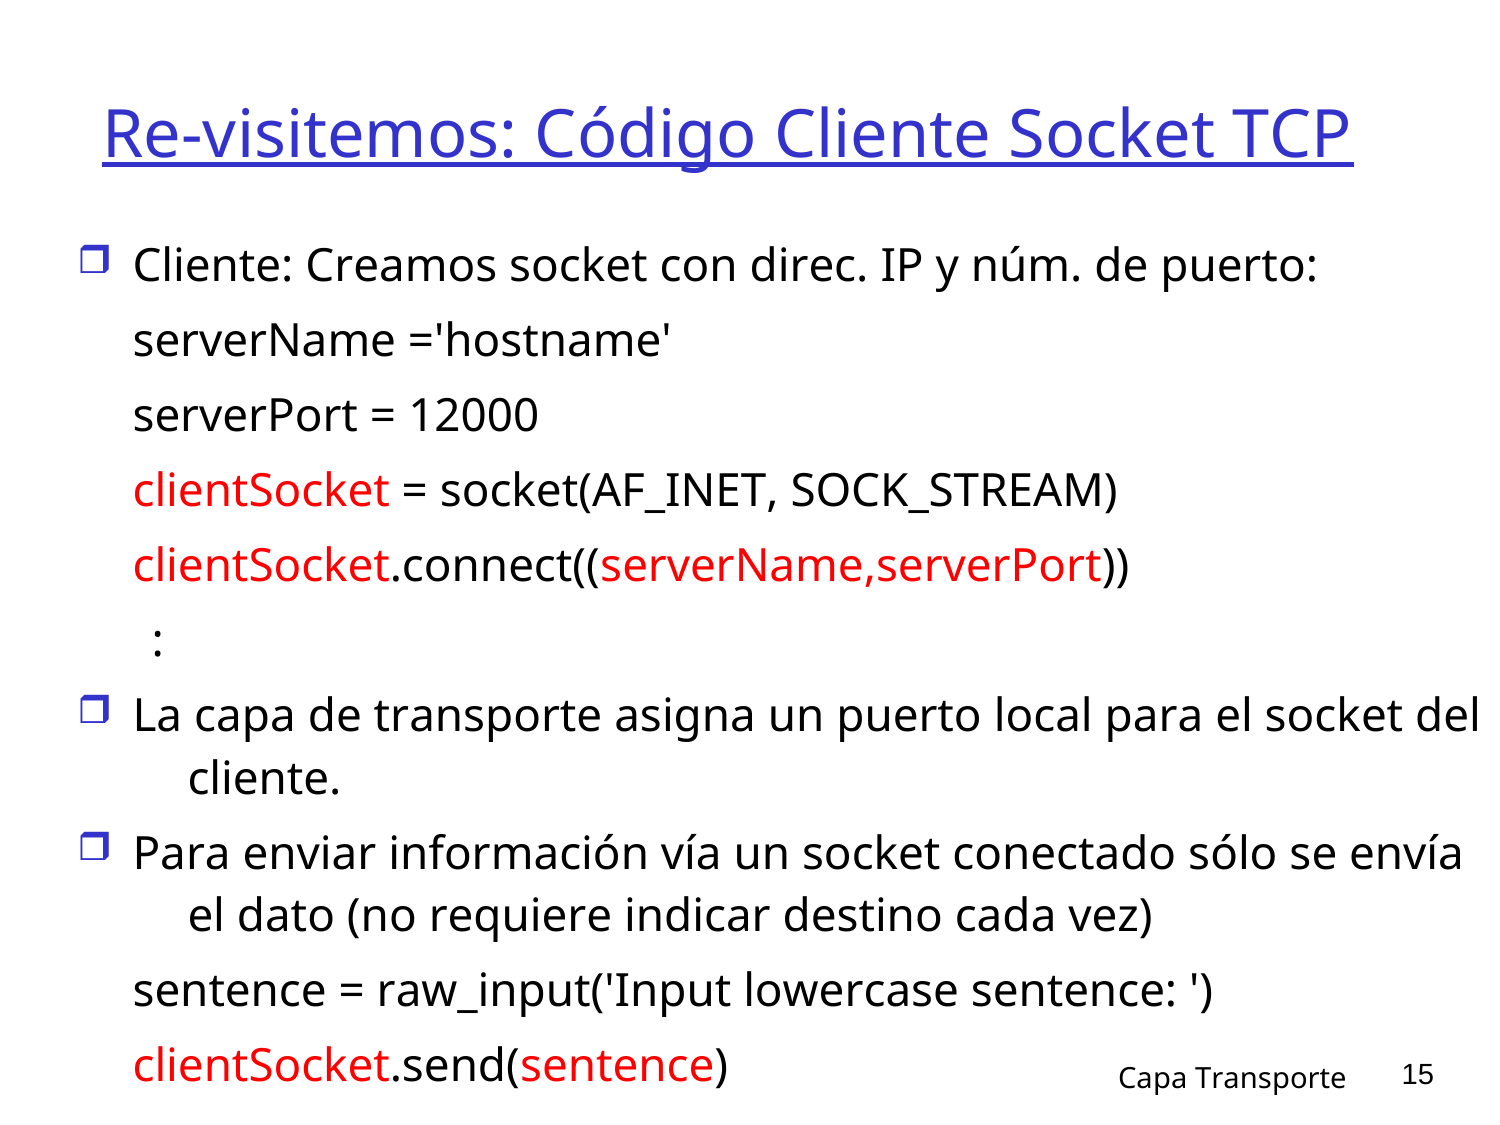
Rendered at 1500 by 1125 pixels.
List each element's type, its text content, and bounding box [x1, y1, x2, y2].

title Re-visitemos: Código Cliente Socket TCP [87, 37, 1438, 224]
list Cliente: Creamos socket con direc. IP y núm. de puerto: serverName ='hostname' serverPort = 12000 clientSocket = socket(AF_INET, SOCK_STREAM) clientSocket.connect((serverName,serverPort)) : La capa de transporte asigna un puerto local para el socket del cliente. Para enviar información vía un socket conectado sólo se envía el dato (no requiere indicar destino cada vez) sentence = raw_input('Input lowercase sentence: ') clientSocket.send(sentence) [62, 224, 1500, 1051]
